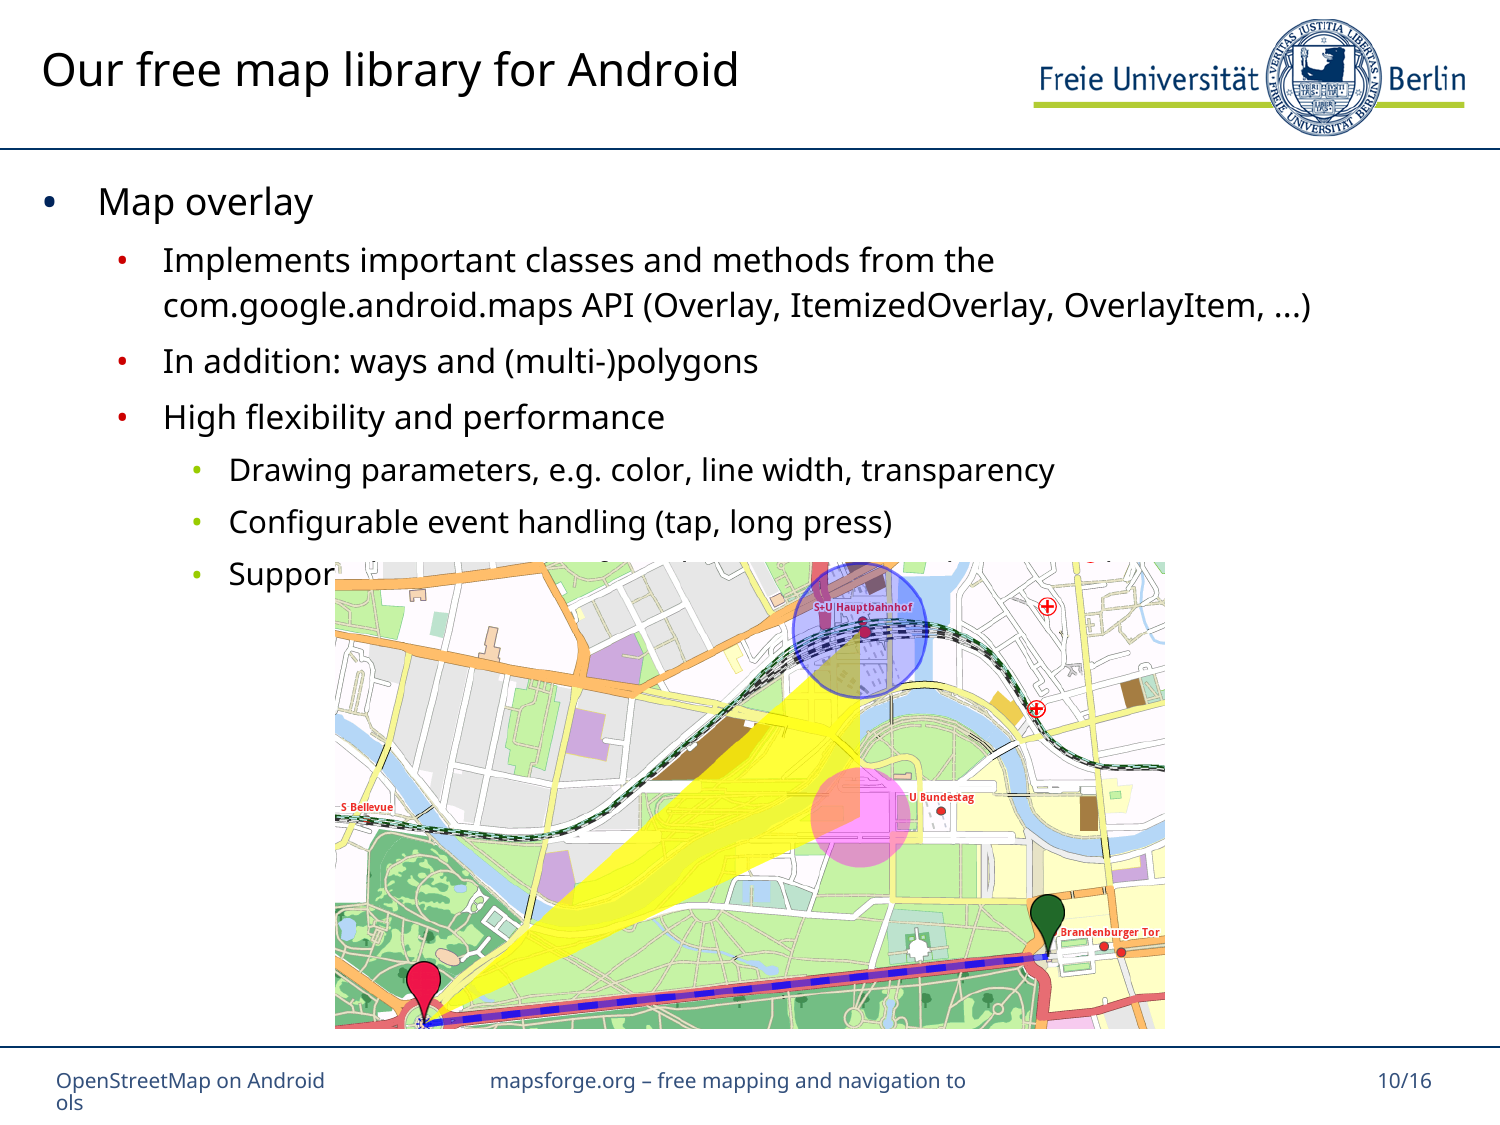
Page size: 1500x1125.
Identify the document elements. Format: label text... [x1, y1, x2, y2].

picture [1033, 19, 1470, 137]
list Map overlay Implements important classes and methods from the com.google.android.maps API (Overlay, ItemizedOverlay, OverlayItem, ...) In addition: ways and (multi-)polygons High flexibility and performance Drawing parameters, e.g. color, line width, transparency Configurable event handling (tap, long press) Supports large amount of overlay items/ways/polygons/circles [41, 175, 1447, 919]
picture [335, 562, 1165, 1029]
title Our free map library for Android [41, 0, 1016, 138]
